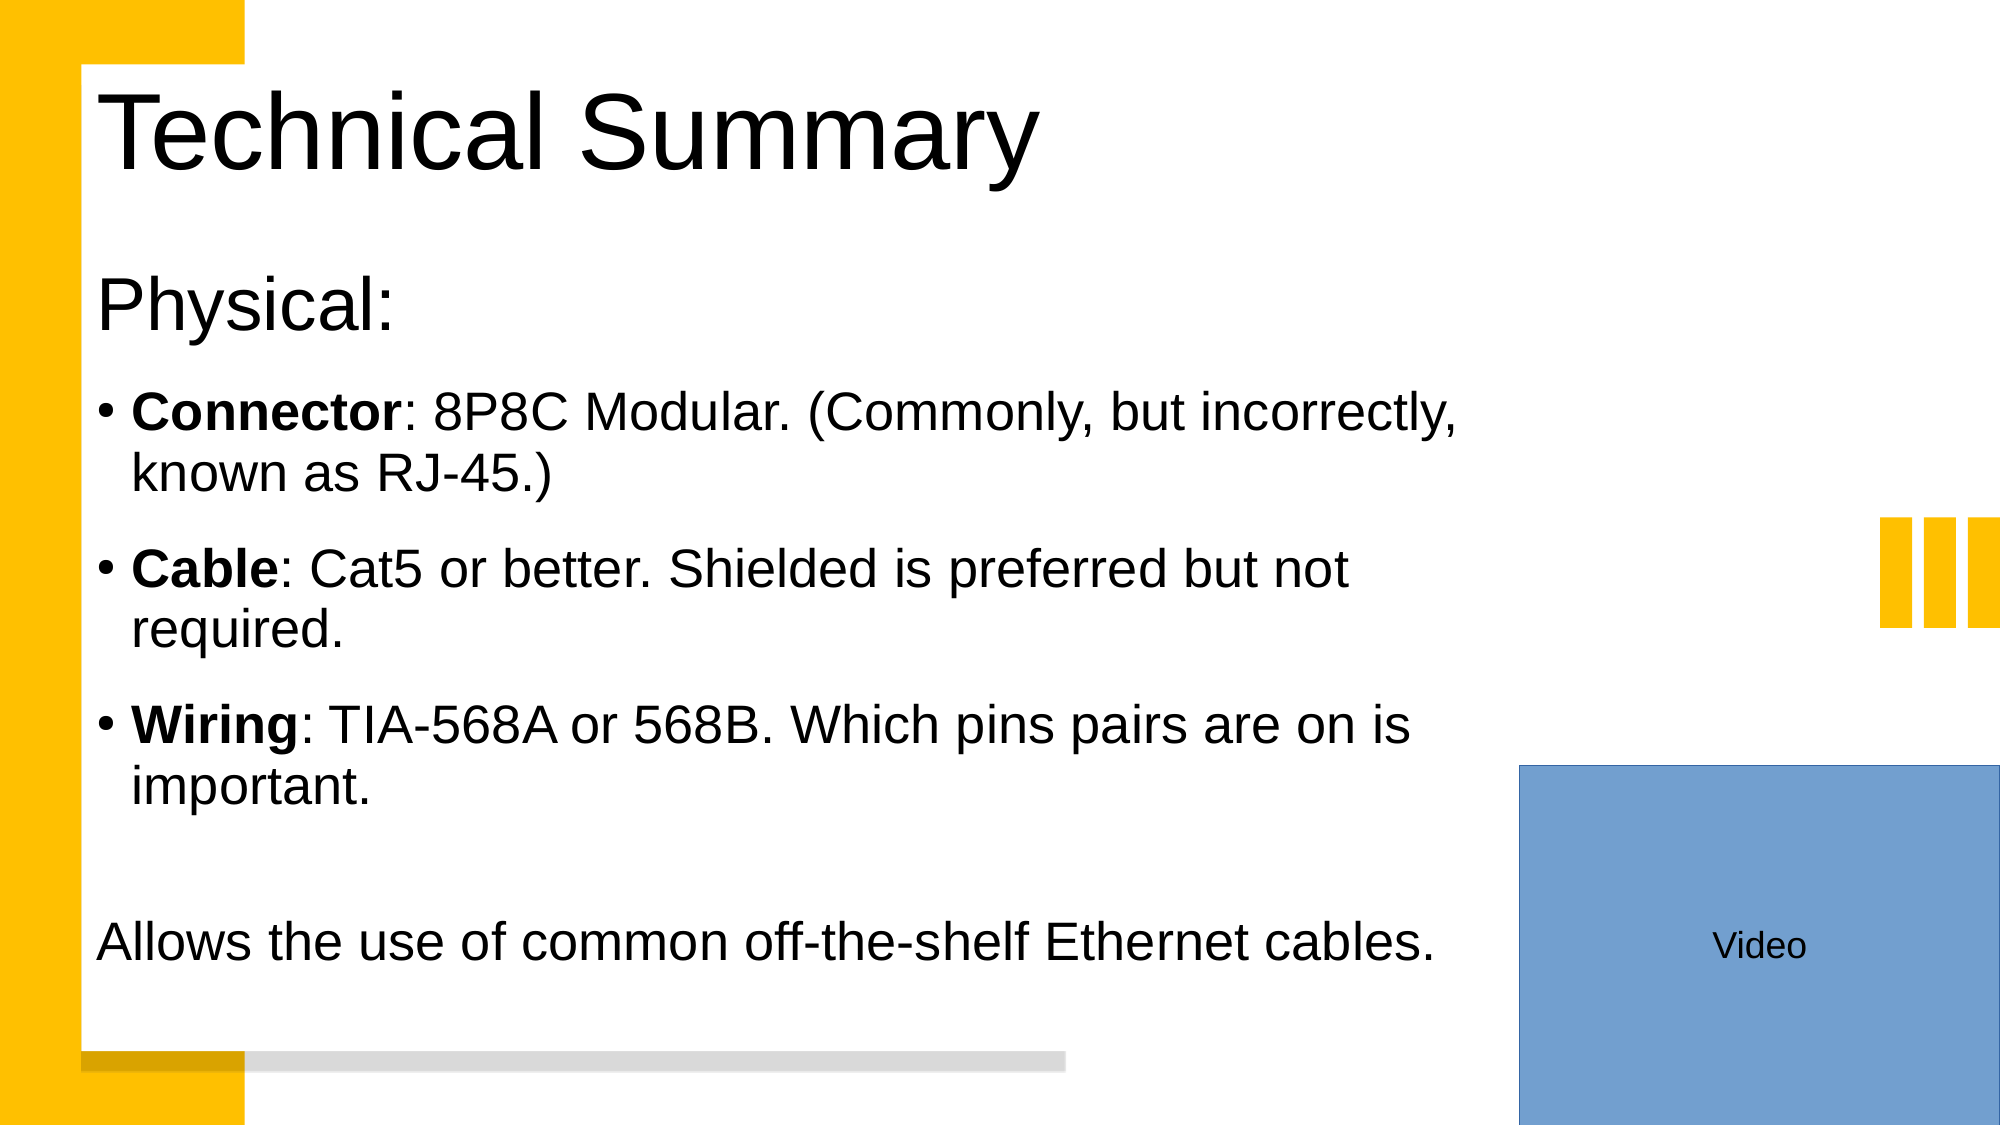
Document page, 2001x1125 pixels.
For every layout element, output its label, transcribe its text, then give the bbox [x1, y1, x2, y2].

text_box Video [1519, 765, 2000, 1125]
text_box Technical Summary [81, 64, 1921, 201]
text_box [0, 0, 2000, 1125]
text_box Physical: Connector: 8P8C Modular. (Commonly, but incorrectly, known as RJ-45.) Cable: Cat5 or better. Shielded is preferred but not required. Wiring: TIA-568A or 568B. Which pins pairs are on is important. Allows the use of common off-the-shelf Ethernet cables. [81, 254, 1516, 1041]
